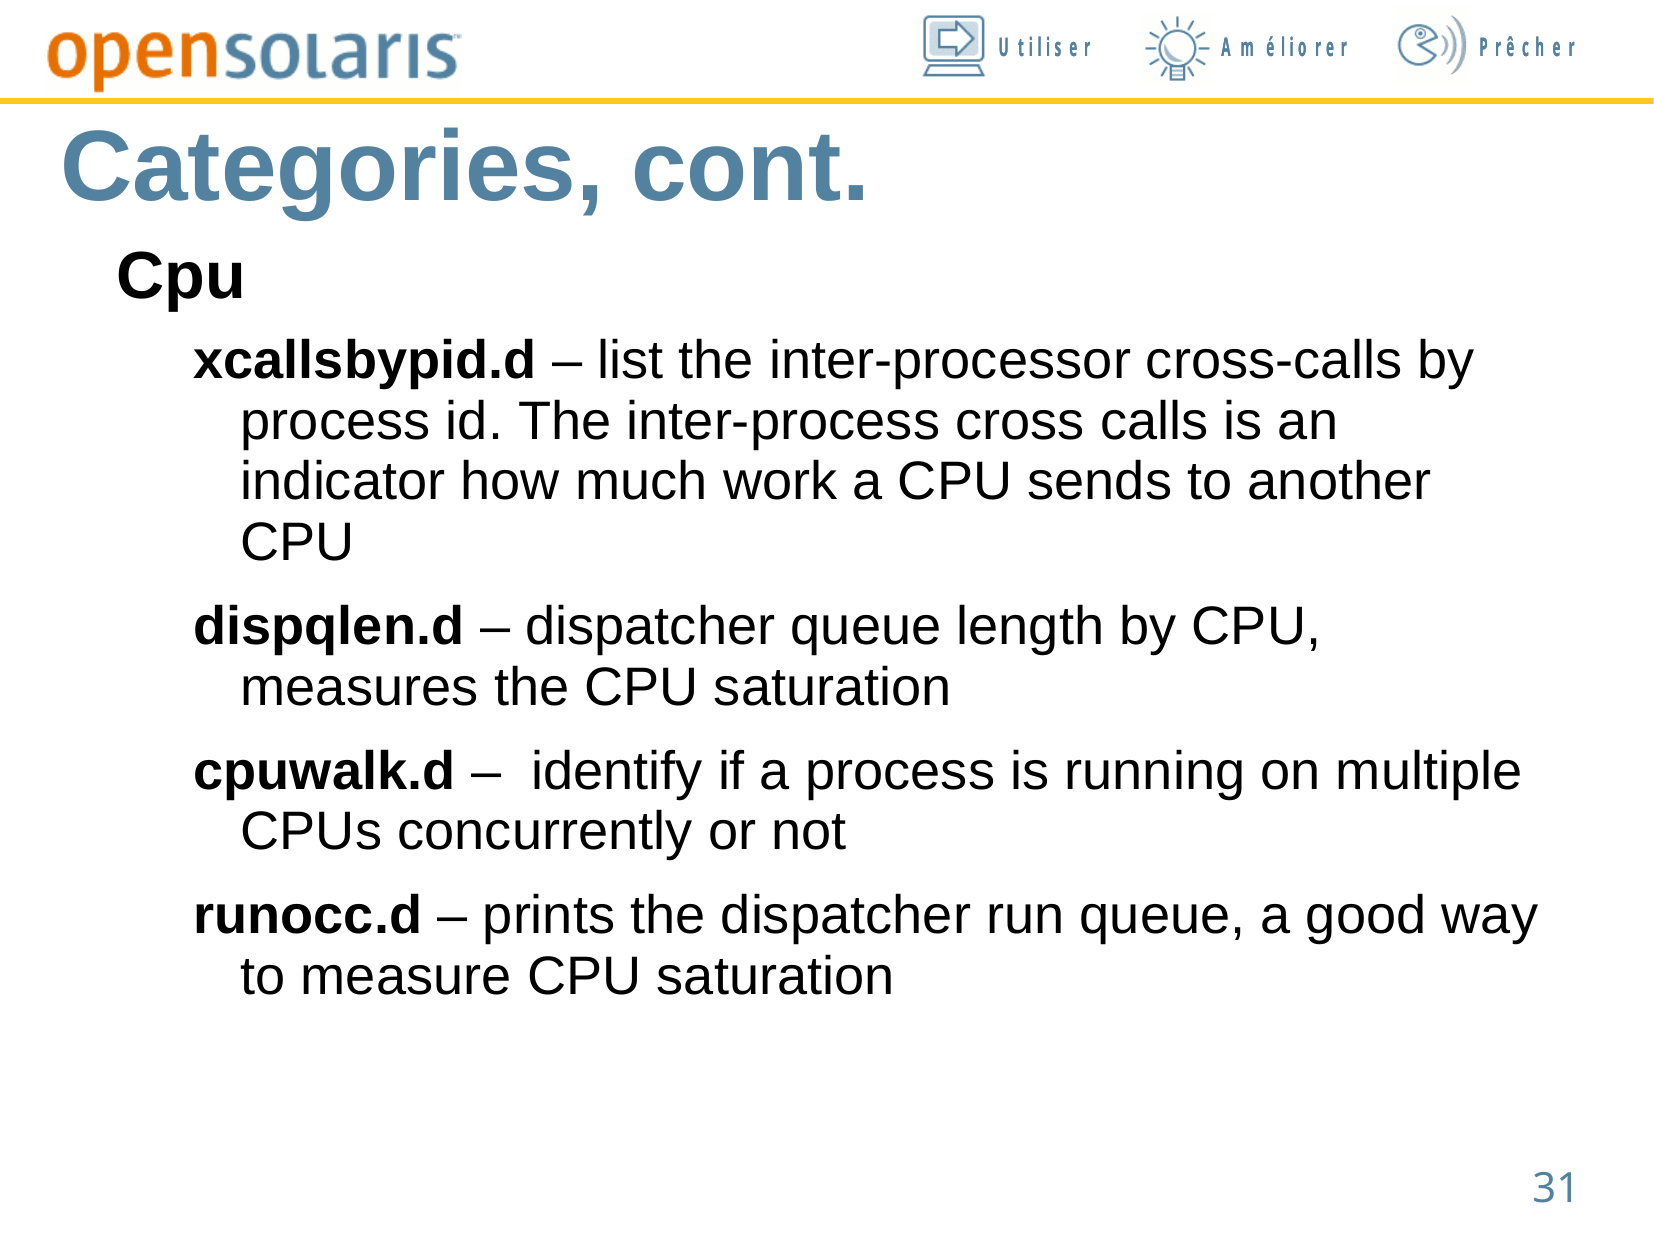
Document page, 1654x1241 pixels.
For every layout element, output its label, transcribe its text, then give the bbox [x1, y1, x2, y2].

picture [46, 31, 462, 94]
title Categories, cont. [60, 109, 1534, 222]
list Cpu xcallsbypid.d – list the inter-processor cross-calls by process id. The inter-process cross calls is an indicator how much work a CPU sends to another CPU dispqlen.d – dispatcher queue length by CPU, measures the CPU saturation cpuwalk.d – identify if a process is running on multiple CPUs concurrently or not runocc.d – prints the dispatcher run queue, a good way to measure CPU saturation [98, 237, 1556, 1211]
